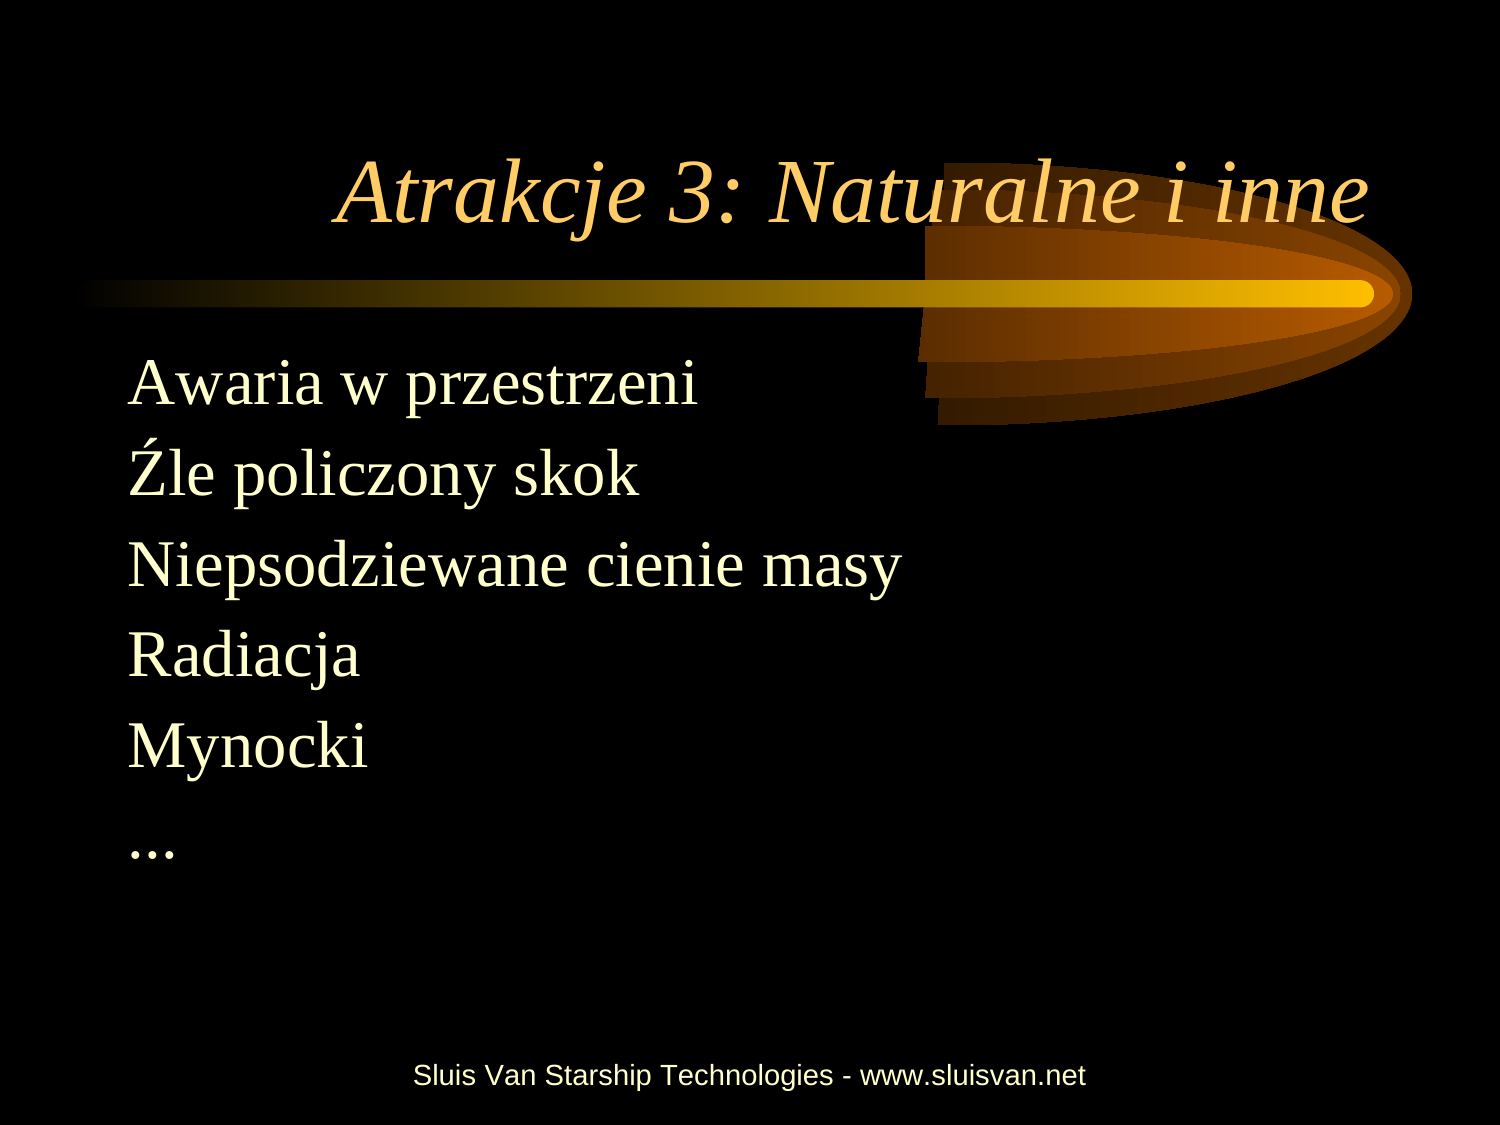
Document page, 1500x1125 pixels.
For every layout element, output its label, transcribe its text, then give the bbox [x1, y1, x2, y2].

title Atrakcje 3: Naturalne i inne [112, 62, 1388, 250]
list Awaria w przestrzeni Źle policzony skok Niepsodziewane cienie masy Radiacja Mynocki ... [112, 337, 1388, 1013]
